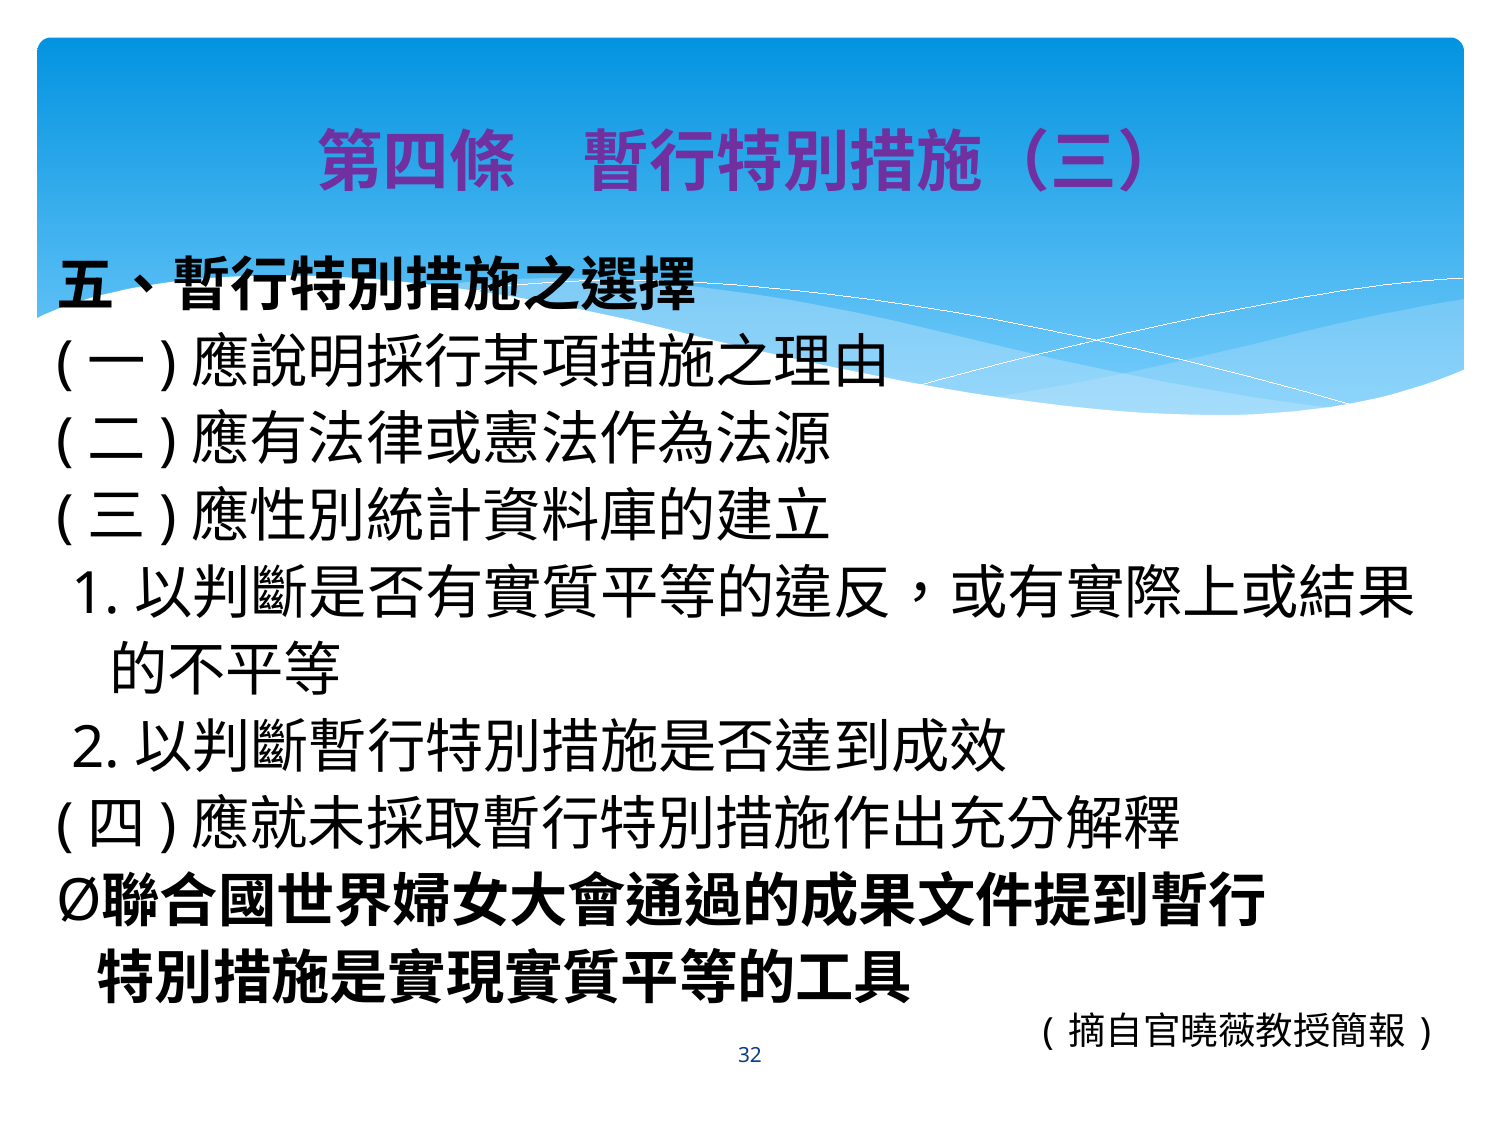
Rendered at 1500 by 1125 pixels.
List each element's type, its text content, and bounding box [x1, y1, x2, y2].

text_box 五、暫行特別措施之選擇 (一)應說明採行某項措施之理由 (二)應有法律或憲法作為法源 (三)應性別統計資料庫的建立 1.以判斷是否有實質平等的違反，或有實際上或結果 的不平等 2.以判斷暫行特別措施是否達到成效 (四)應就未採取暫行特別措施作出充分解釋 聯合國世界婦女大會通過的成果文件提到暫行 特別措施是實現實質平等的工具 [41, 232, 1482, 1089]
title 第四條 暫行特別措施（三） [75, 55, 1426, 232]
text_box (摘自官曉薇教授簡報) [1022, 1000, 1452, 1060]
